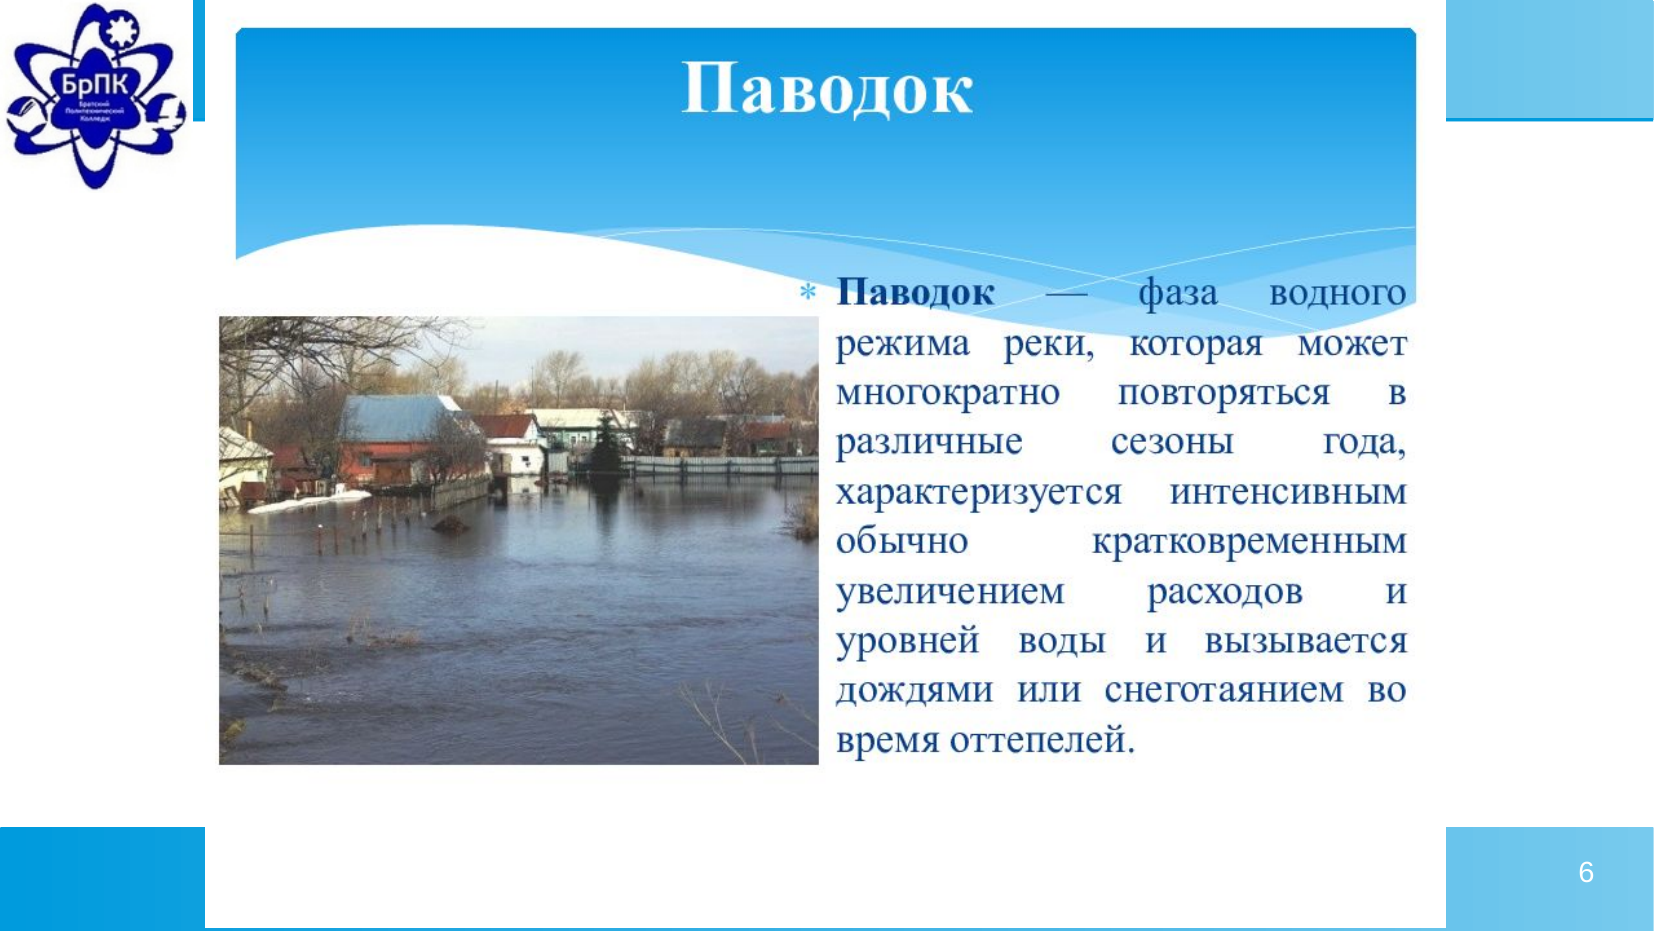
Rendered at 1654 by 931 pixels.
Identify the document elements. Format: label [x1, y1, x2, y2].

picture [205, 0, 1446, 928]
picture [0, 0, 193, 193]
